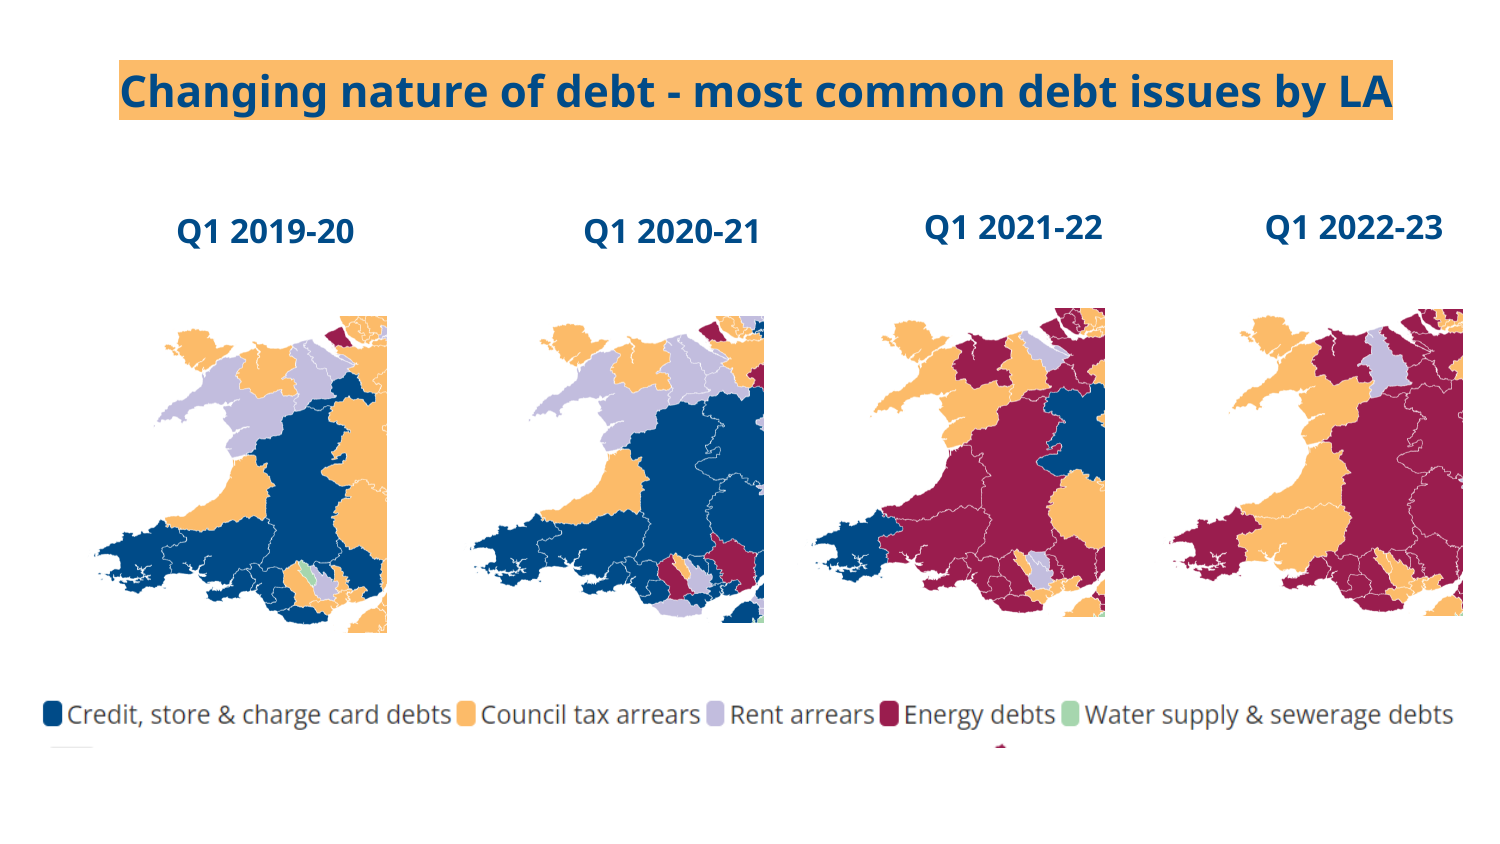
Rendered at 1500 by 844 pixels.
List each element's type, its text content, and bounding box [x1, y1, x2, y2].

text_box Q1 2020-21 [568, 194, 794, 266]
picture [85, 316, 387, 633]
picture [1151, 309, 1463, 616]
title Changing nature of debt - most common debt issues by LA [104, 37, 1450, 139]
picture [462, 316, 764, 623]
picture [24, 684, 1475, 748]
text_box Q1 2019-20 [161, 194, 387, 266]
text_box Q1 2021-22 [908, 190, 1152, 262]
text_box Q1 2022-23 [1249, 191, 1493, 263]
picture [793, 309, 1105, 617]
